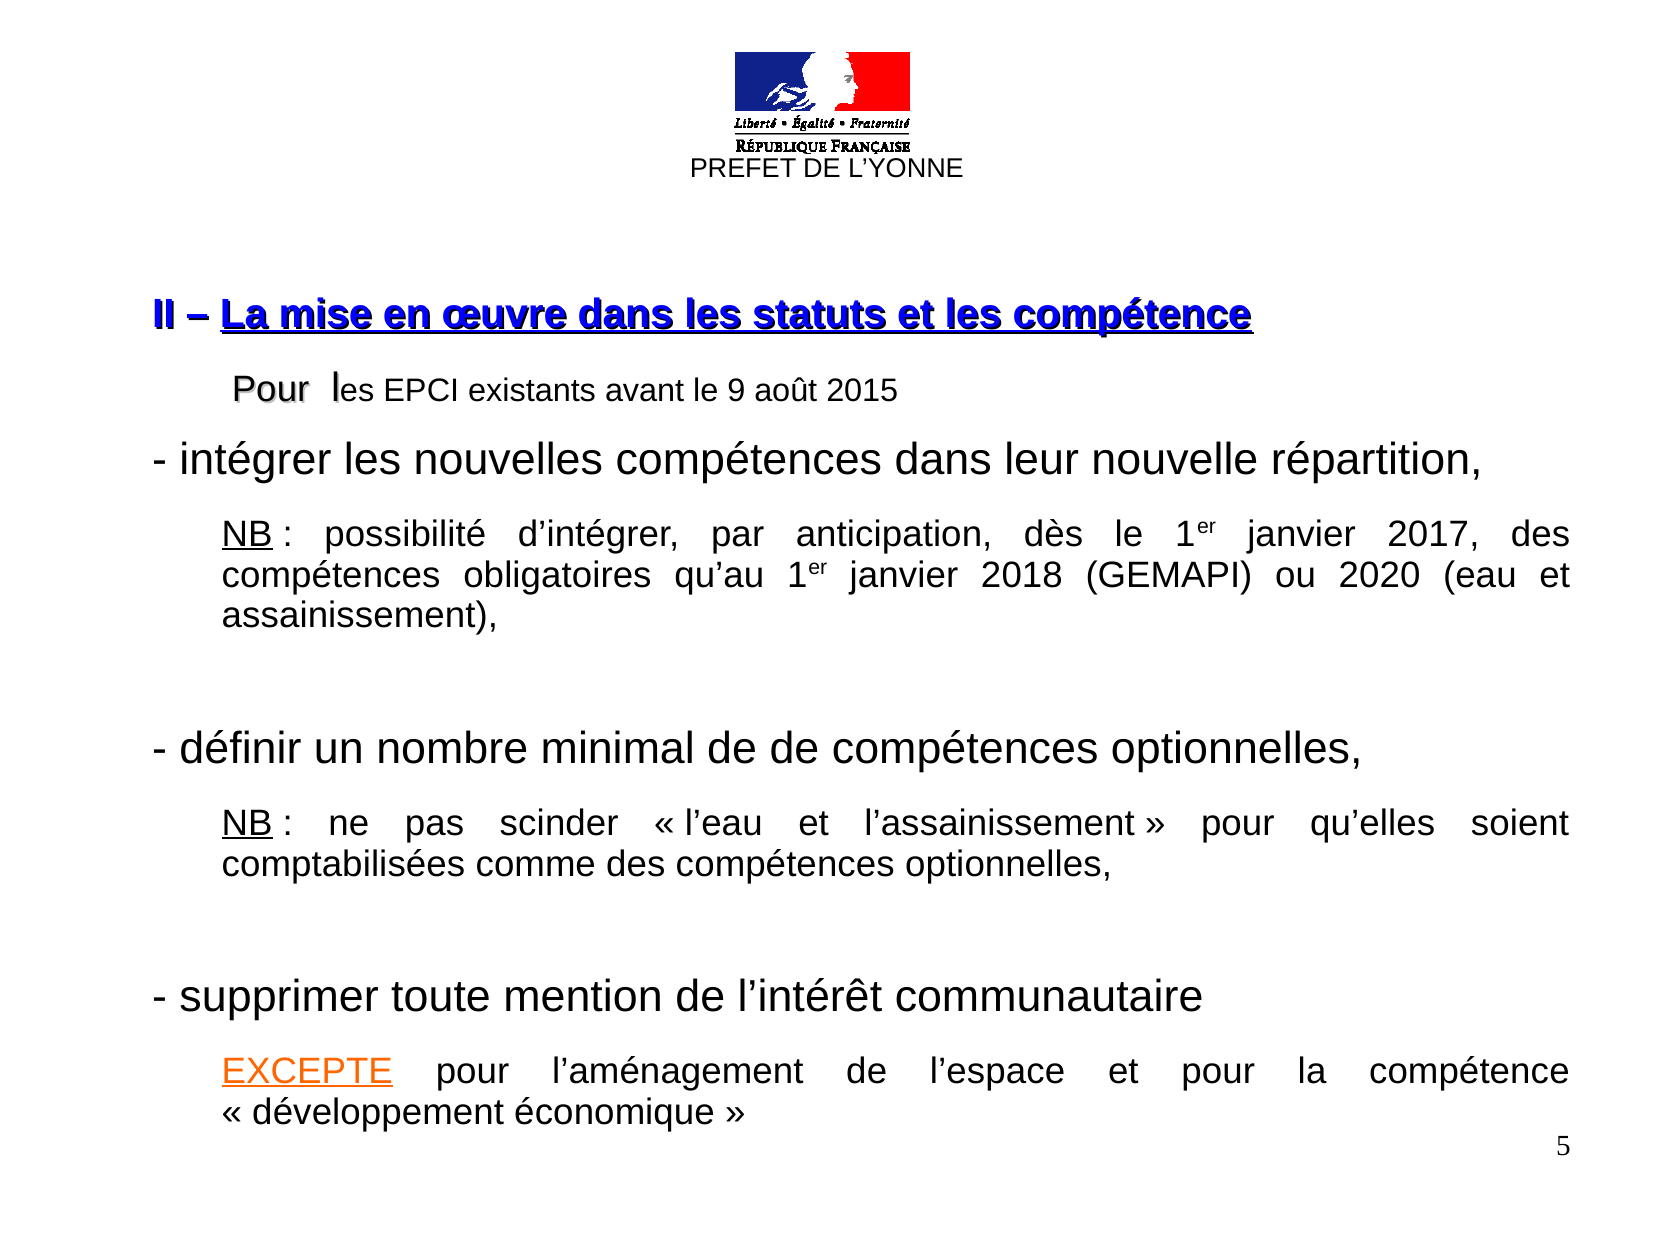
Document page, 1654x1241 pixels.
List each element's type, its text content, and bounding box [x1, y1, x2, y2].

title PREFET DE L’YONNE [82, 49, 1571, 257]
chart [733, 49, 910, 154]
list II – La mise en œuvre dans les statuts et les compétence Pour les EPCI existants avant le 9 août 2015 - intégrer les nouvelles compétences dans leur nouvelle répartition, NB : possibilité d’intégrer, par anticipation, dès le 1er janvier 2017, des compétences obligatoires qu’au 1er janvier 2018 (GEMAPI) ou 2020 (eau et assainissement), - définir un nombre minimal de de compétences optionnelles, NB : ne pas scinder « l’eau et l’assainissement » pour qu’elles soient comptabilisées comme des compétences optionnelles, - supprimer toute mention de l’intérêt communautaire EXCEPTE pour l’aménagement de l’espace et pour la compétence « développement économique » [82, 290, 1571, 1134]
